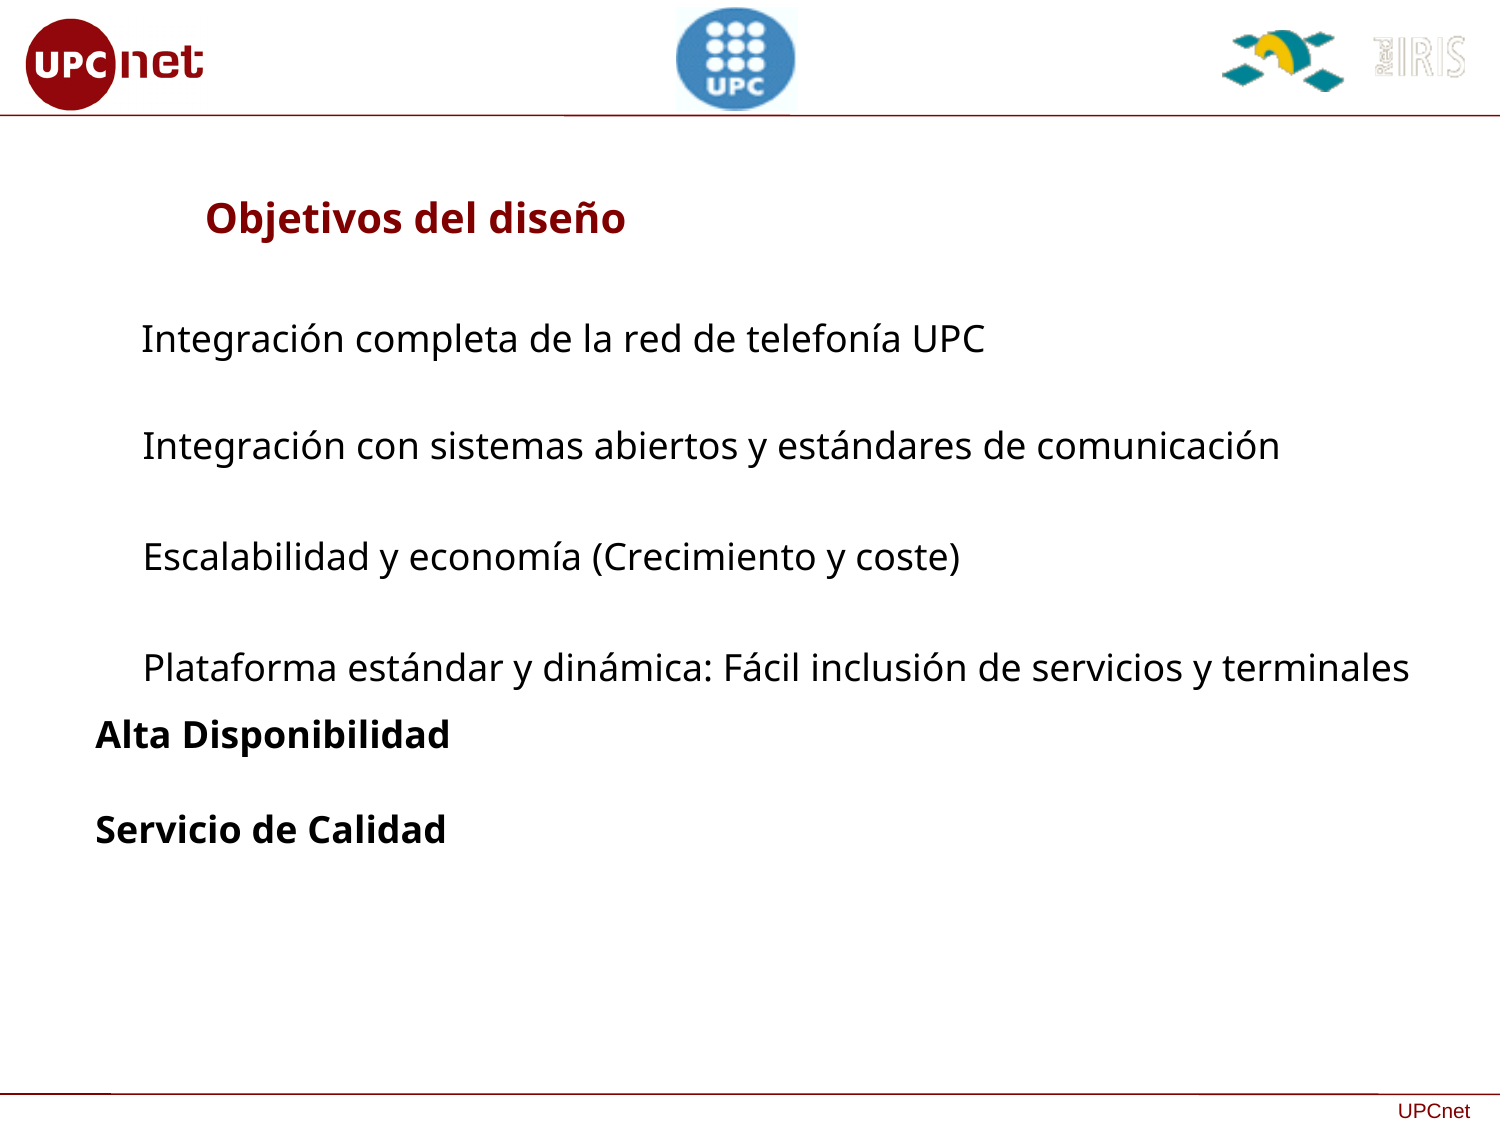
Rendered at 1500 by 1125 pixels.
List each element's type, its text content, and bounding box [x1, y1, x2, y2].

picture [21, 17, 208, 113]
text_box Objetivos del diseño [11, 135, 1406, 266]
picture [1222, 30, 1468, 92]
text_box Integración completa de la red de telefonía UPC Integración con sistemas abiertos y estándares de comunicación Escalabilidad y economía (Crecimiento y coste) Plataforma estándar y dinámica: Fácil inclusión de servicios y terminales [117, 300, 1427, 855]
text_box Servicio de Calidad [70, 791, 780, 910]
picture [676, 7, 798, 111]
text_box Alta Disponibilidad [70, 696, 780, 791]
